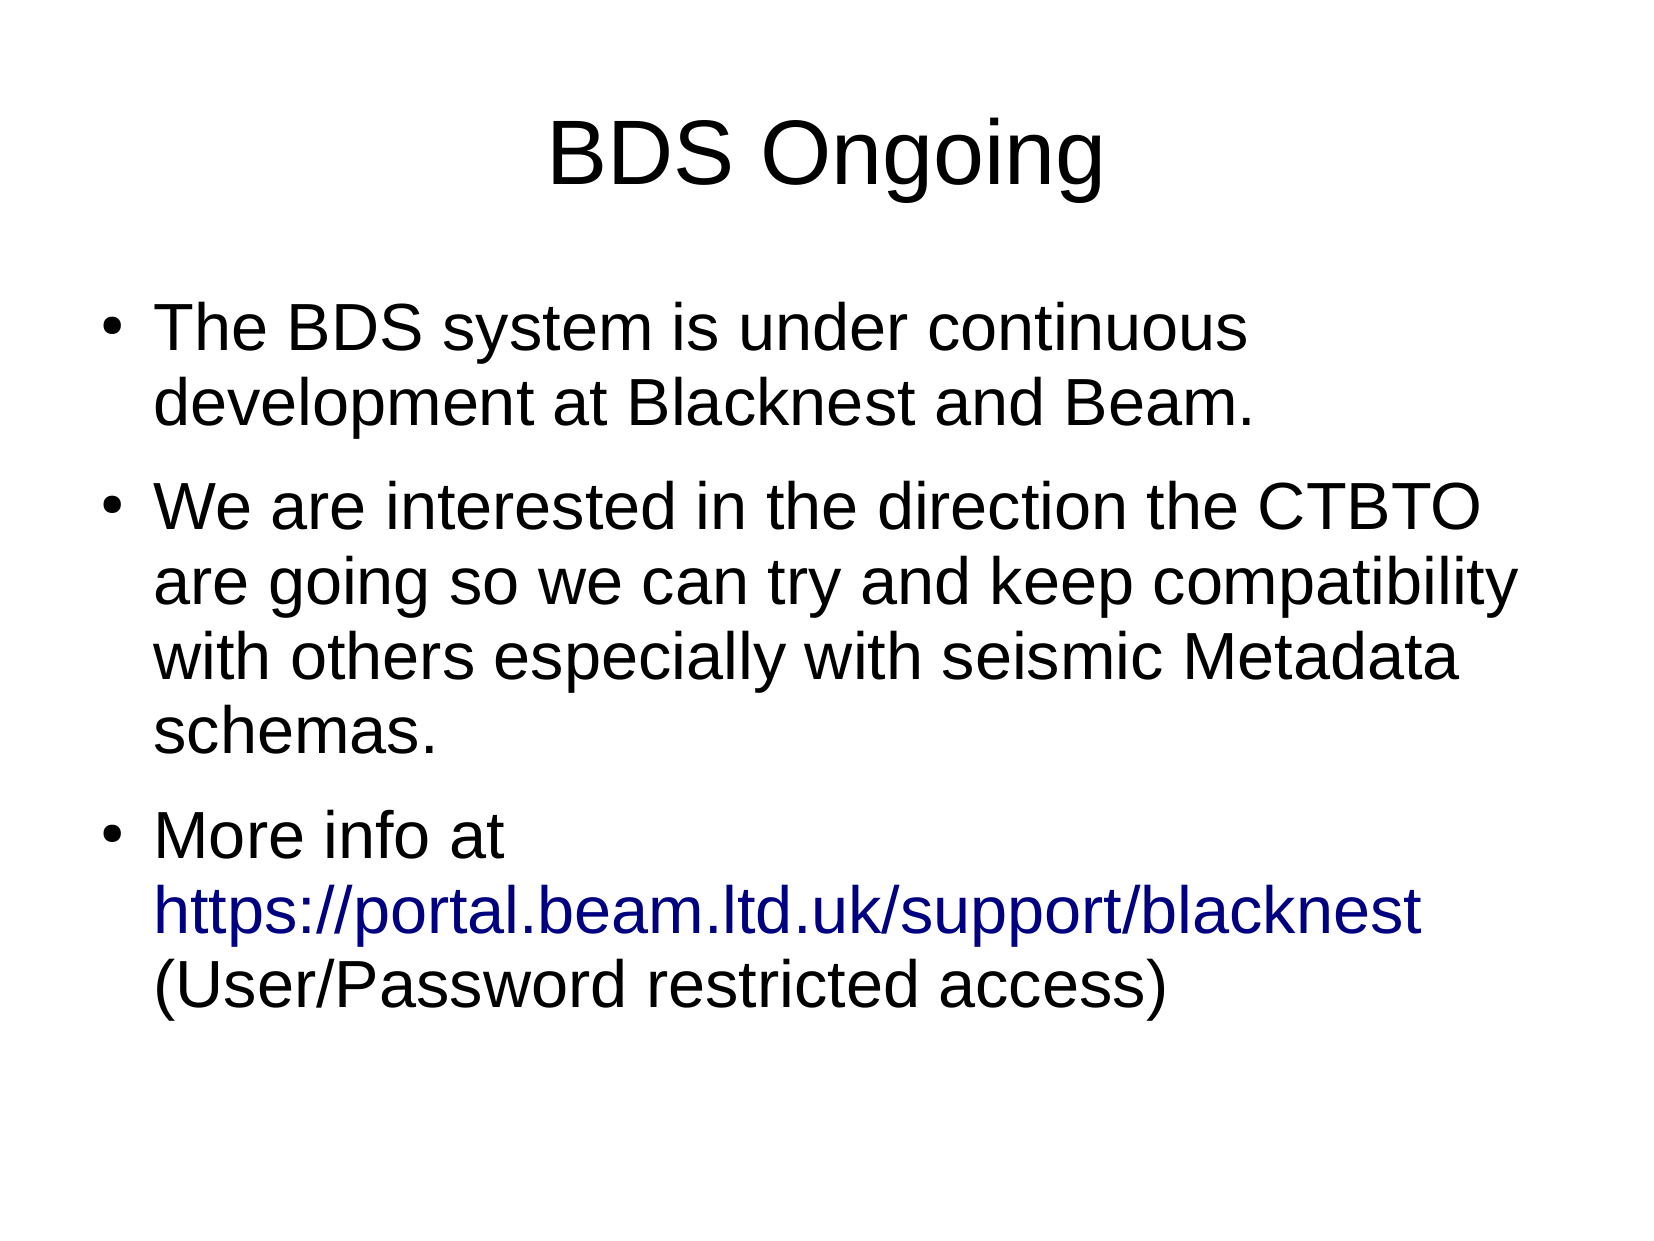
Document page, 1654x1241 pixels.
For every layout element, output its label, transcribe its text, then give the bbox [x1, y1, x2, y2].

list The BDS system is under continuous development at Blacknest and Beam. We are interested in the direction the CTBTO are going so we can try and keep compatibility with others especially with seismic Metadata schemas. More info at https://portal.beam.ltd.uk/support/blacknest (User/Password restricted access) [82, 290, 1571, 1023]
title BDS Ongoing [82, 49, 1571, 257]
